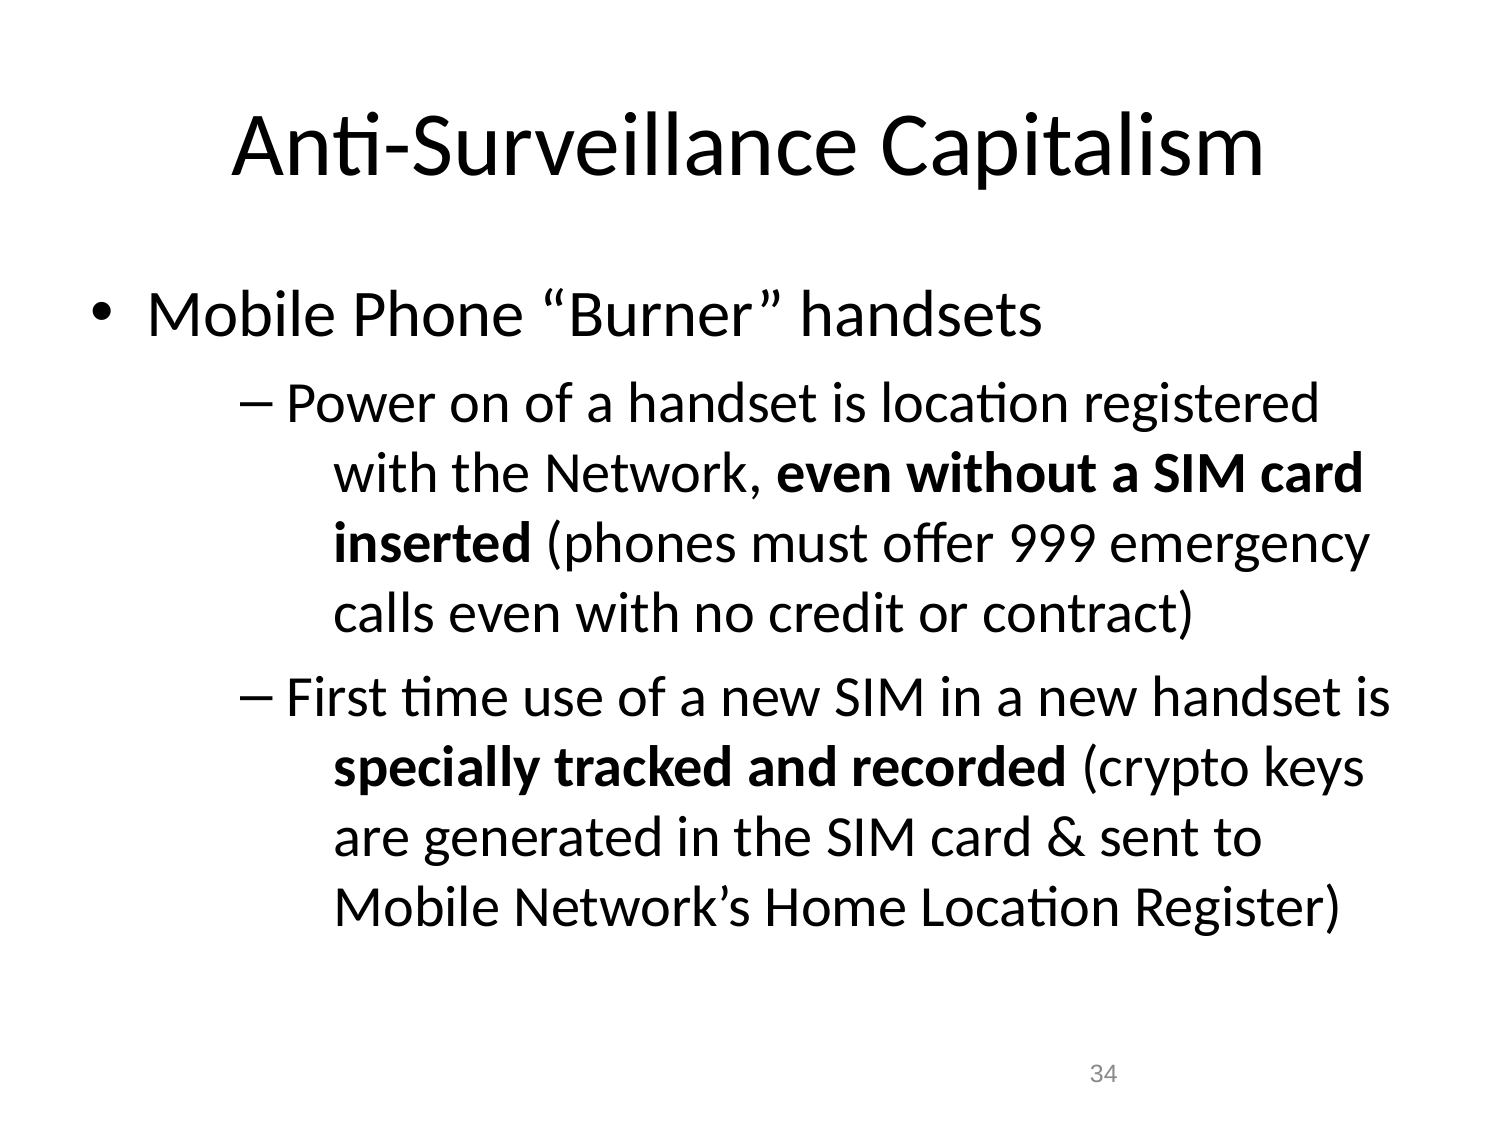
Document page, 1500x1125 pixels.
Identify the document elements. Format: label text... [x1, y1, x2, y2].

text_box 26 [1074, 1042, 1426, 1103]
list Mobile Phone “Burner” handsets Power on of a handset is location registered with the Network, even without a SIM card inserted (phones must offer 999 emergency calls even with no credit or contract) First time use of a new SIM in a new handset is specially tracked and recorded (crypto keys are generated in the SIM card & sent to Mobile Network’s Home Location Register) [75, 262, 1426, 1005]
title Anti-Surveillance Capitalism [75, 45, 1426, 233]
